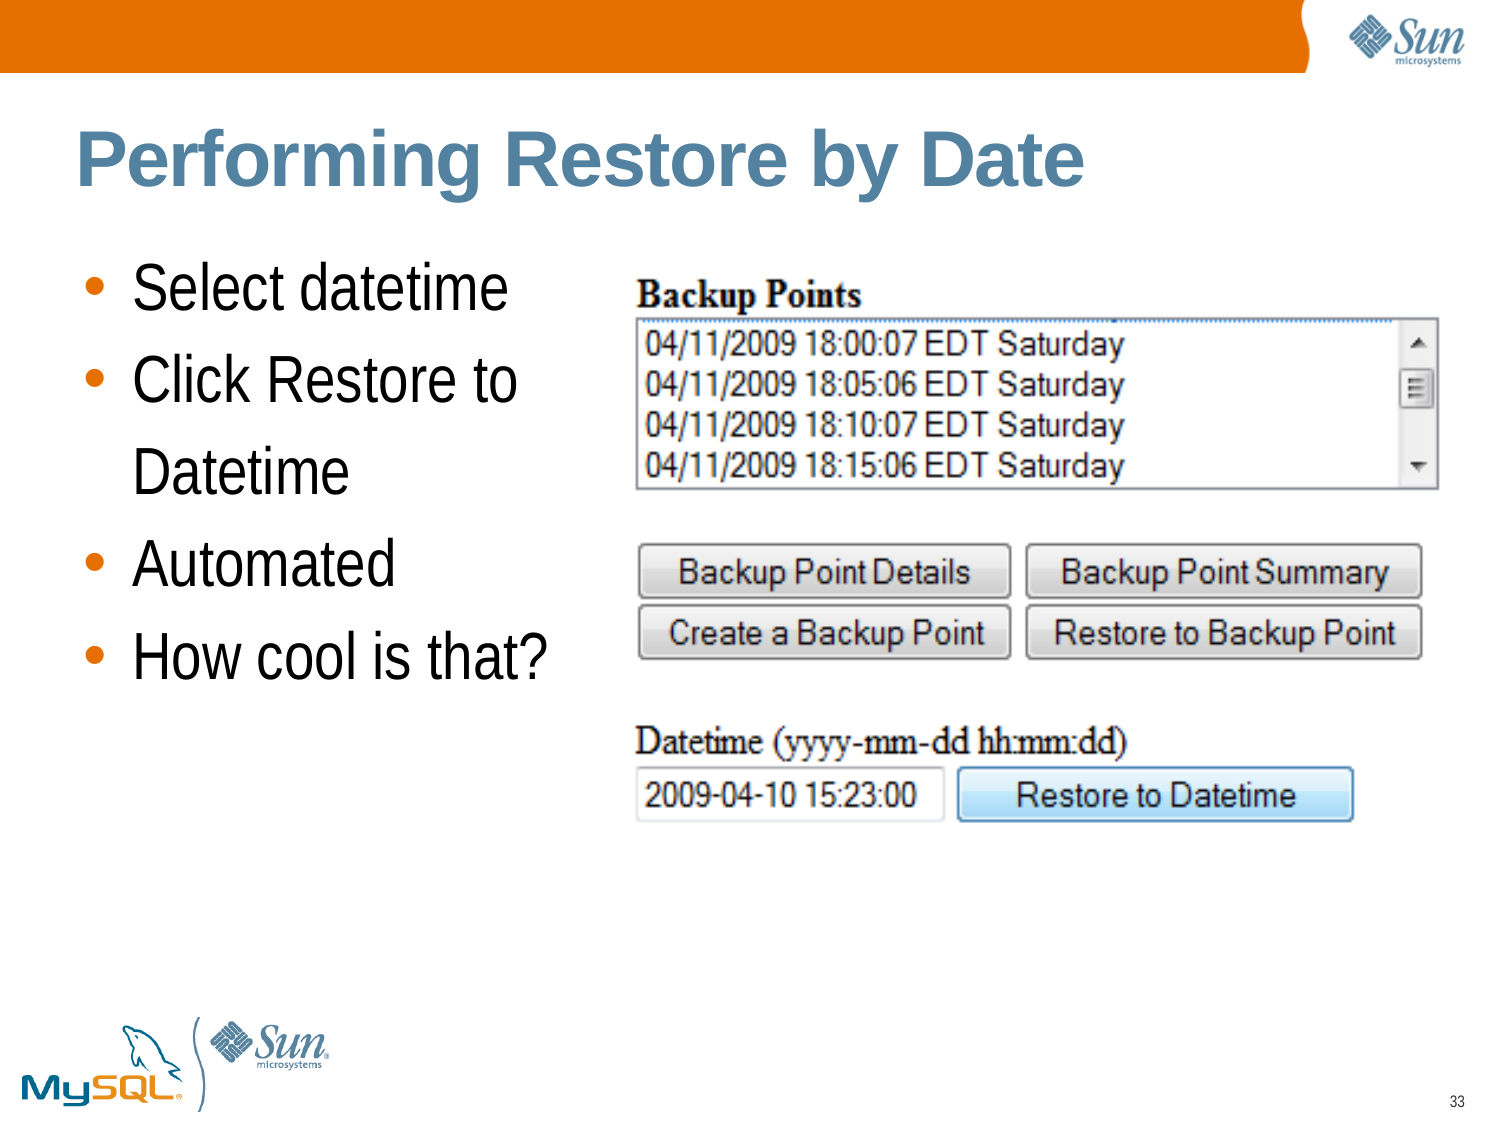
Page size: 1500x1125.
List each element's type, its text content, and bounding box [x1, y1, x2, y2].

picture [0, 0, 1500, 73]
picture [22, 1017, 329, 1112]
list Select datetime Click Restore to Datetime Automated How cool is that? [64, 258, 1401, 1062]
title Performing Restore by Date [75, 123, 1437, 227]
picture [627, 270, 1468, 861]
